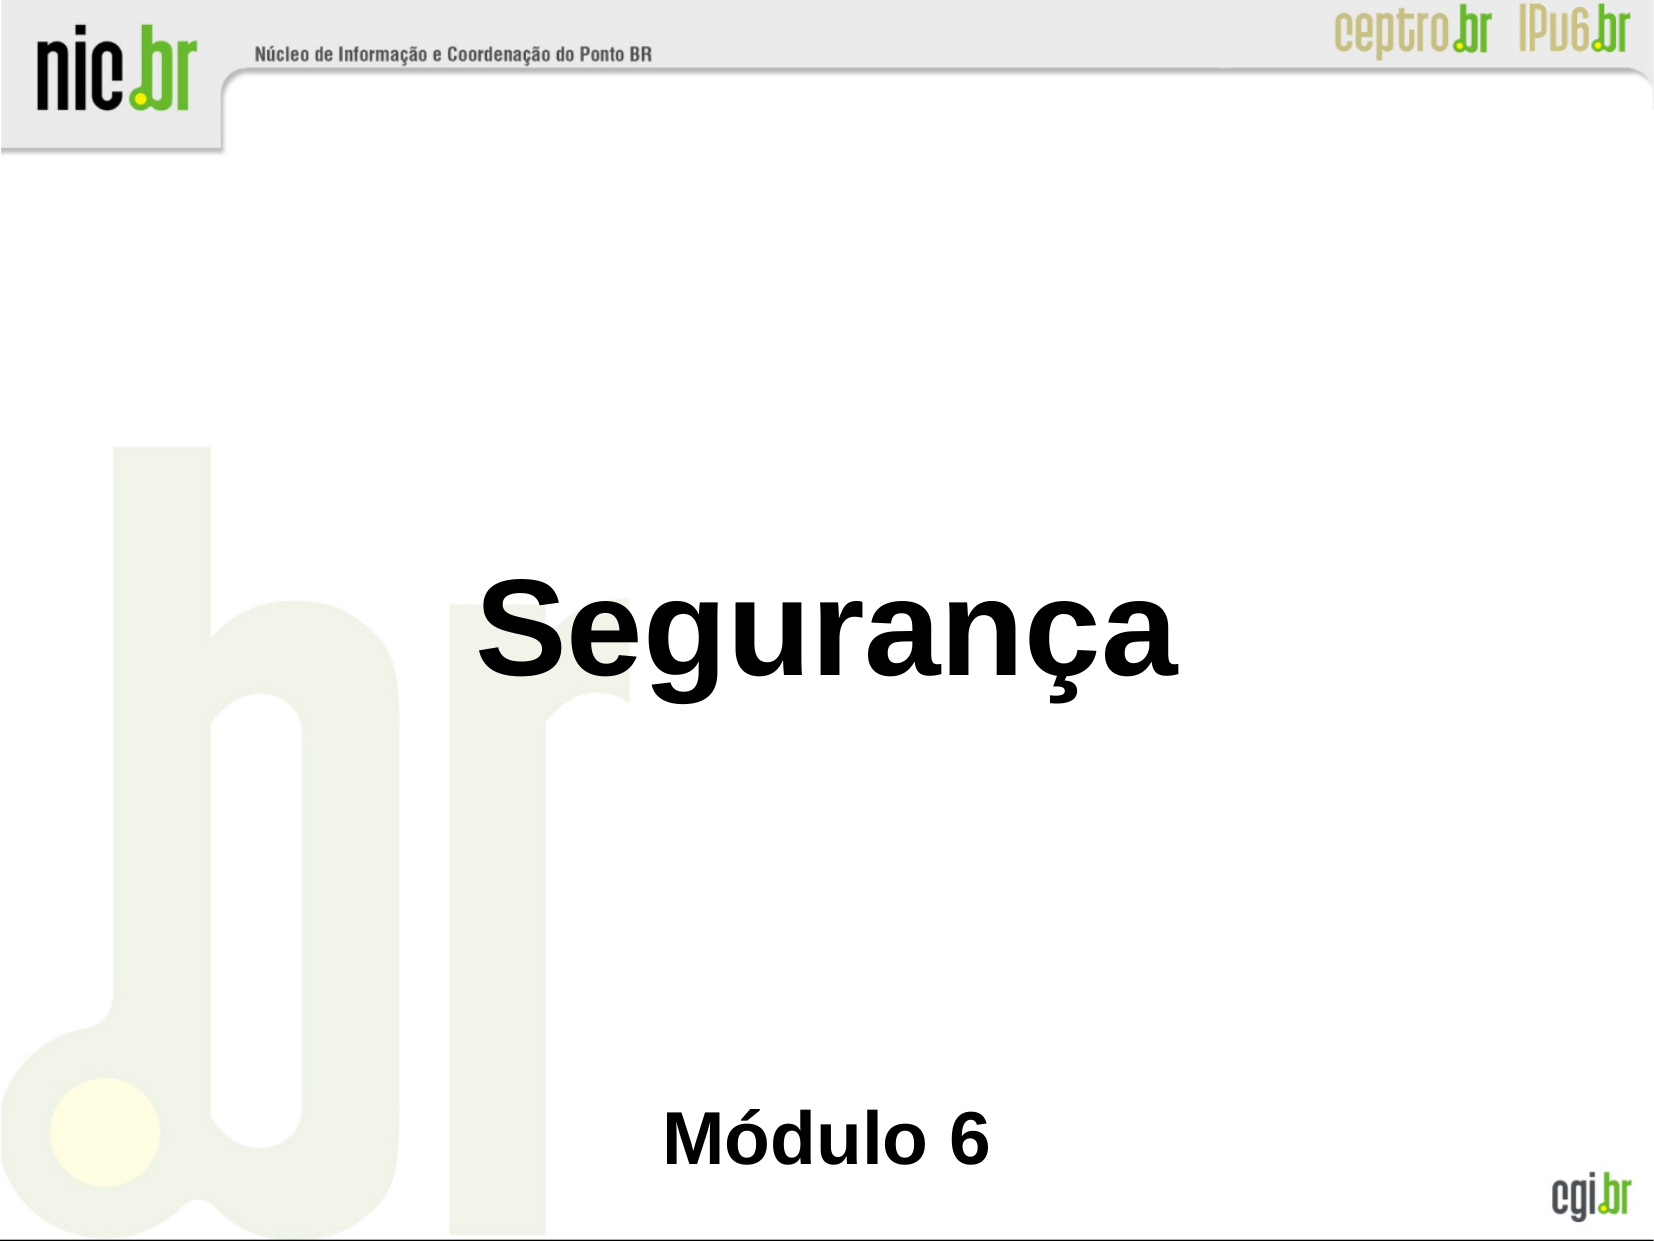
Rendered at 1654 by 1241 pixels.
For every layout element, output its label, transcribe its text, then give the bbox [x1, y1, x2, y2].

text_box Módulo 6 [73, 1082, 1580, 1181]
text_box Segurança [118, 147, 1536, 1082]
picture [0, 0, 1654, 1241]
